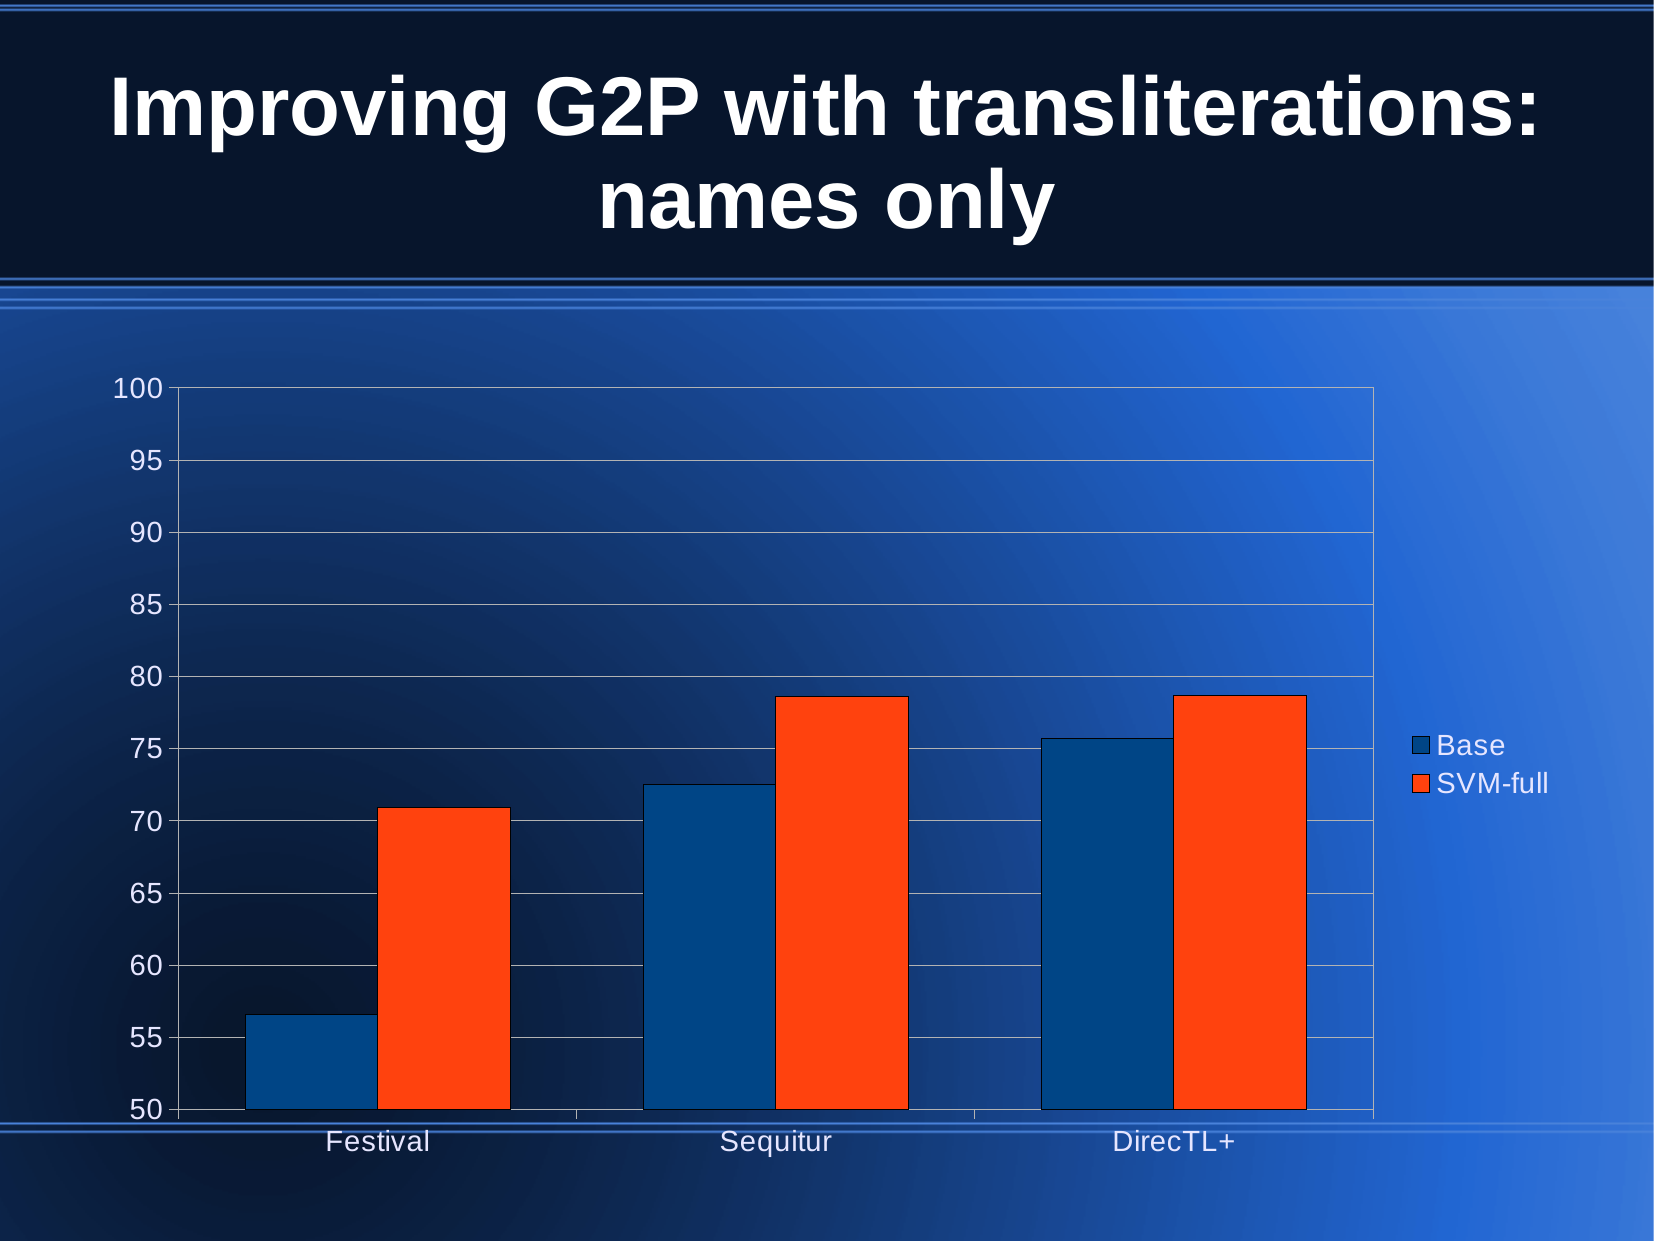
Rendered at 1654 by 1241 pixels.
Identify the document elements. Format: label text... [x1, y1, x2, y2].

chart [82, 355, 1571, 1174]
picture [0, 0, 1654, 1241]
title Improving G2P with transliterations: names only [82, 49, 1571, 257]
